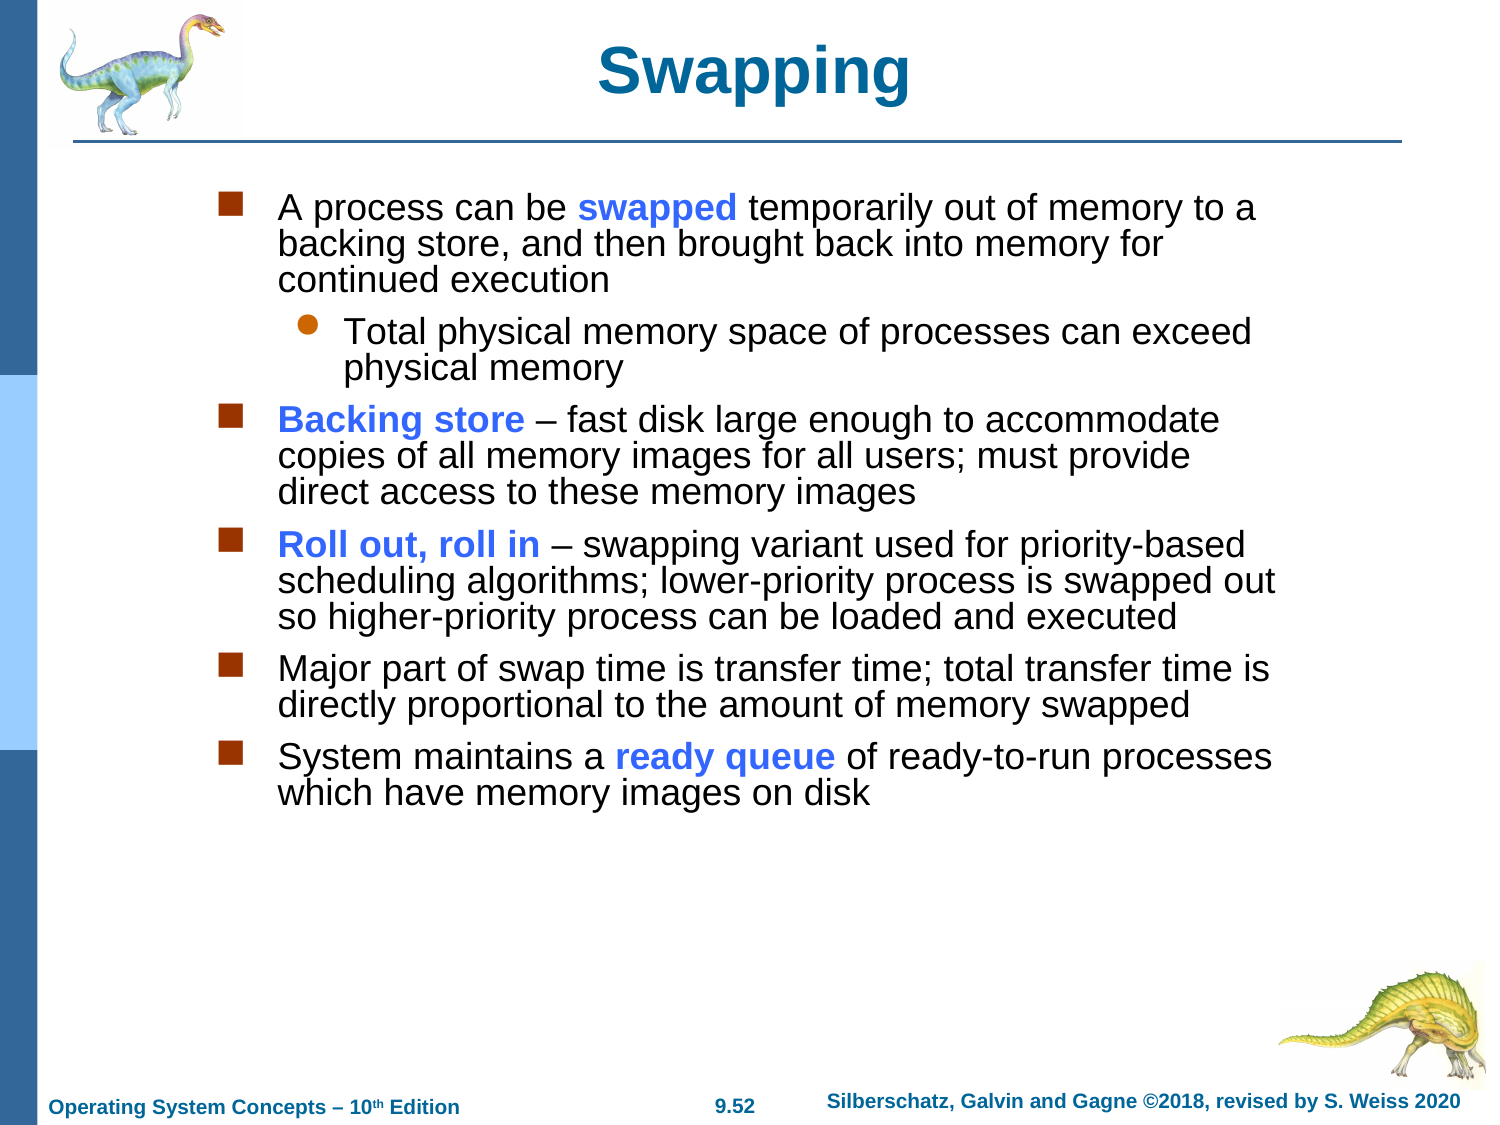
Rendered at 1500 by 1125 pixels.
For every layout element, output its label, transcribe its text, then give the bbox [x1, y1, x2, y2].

title Swapping [80, 19, 1431, 115]
picture [1275, 959, 1486, 1090]
list A process can be swapped temporarily out of memory to a backing store, and then brought back into memory for continued execution Total physical memory space of processes can exceed physical memory Backing store – fast disk large enough to accommodate copies of all memory images for all users; must provide direct access to these memory images Roll out, roll in – swapping variant used for priority-based scheduling algorithms; lower-priority process is swapped out so higher-priority process can be loaded and executed Major part of swap time is transfer time; total transfer time is directly proportional to the amount of memory swapped System maintains a ready queue of ready-to-run processes which have memory images on disk [206, 184, 1308, 1016]
picture [46, 0, 243, 149]
